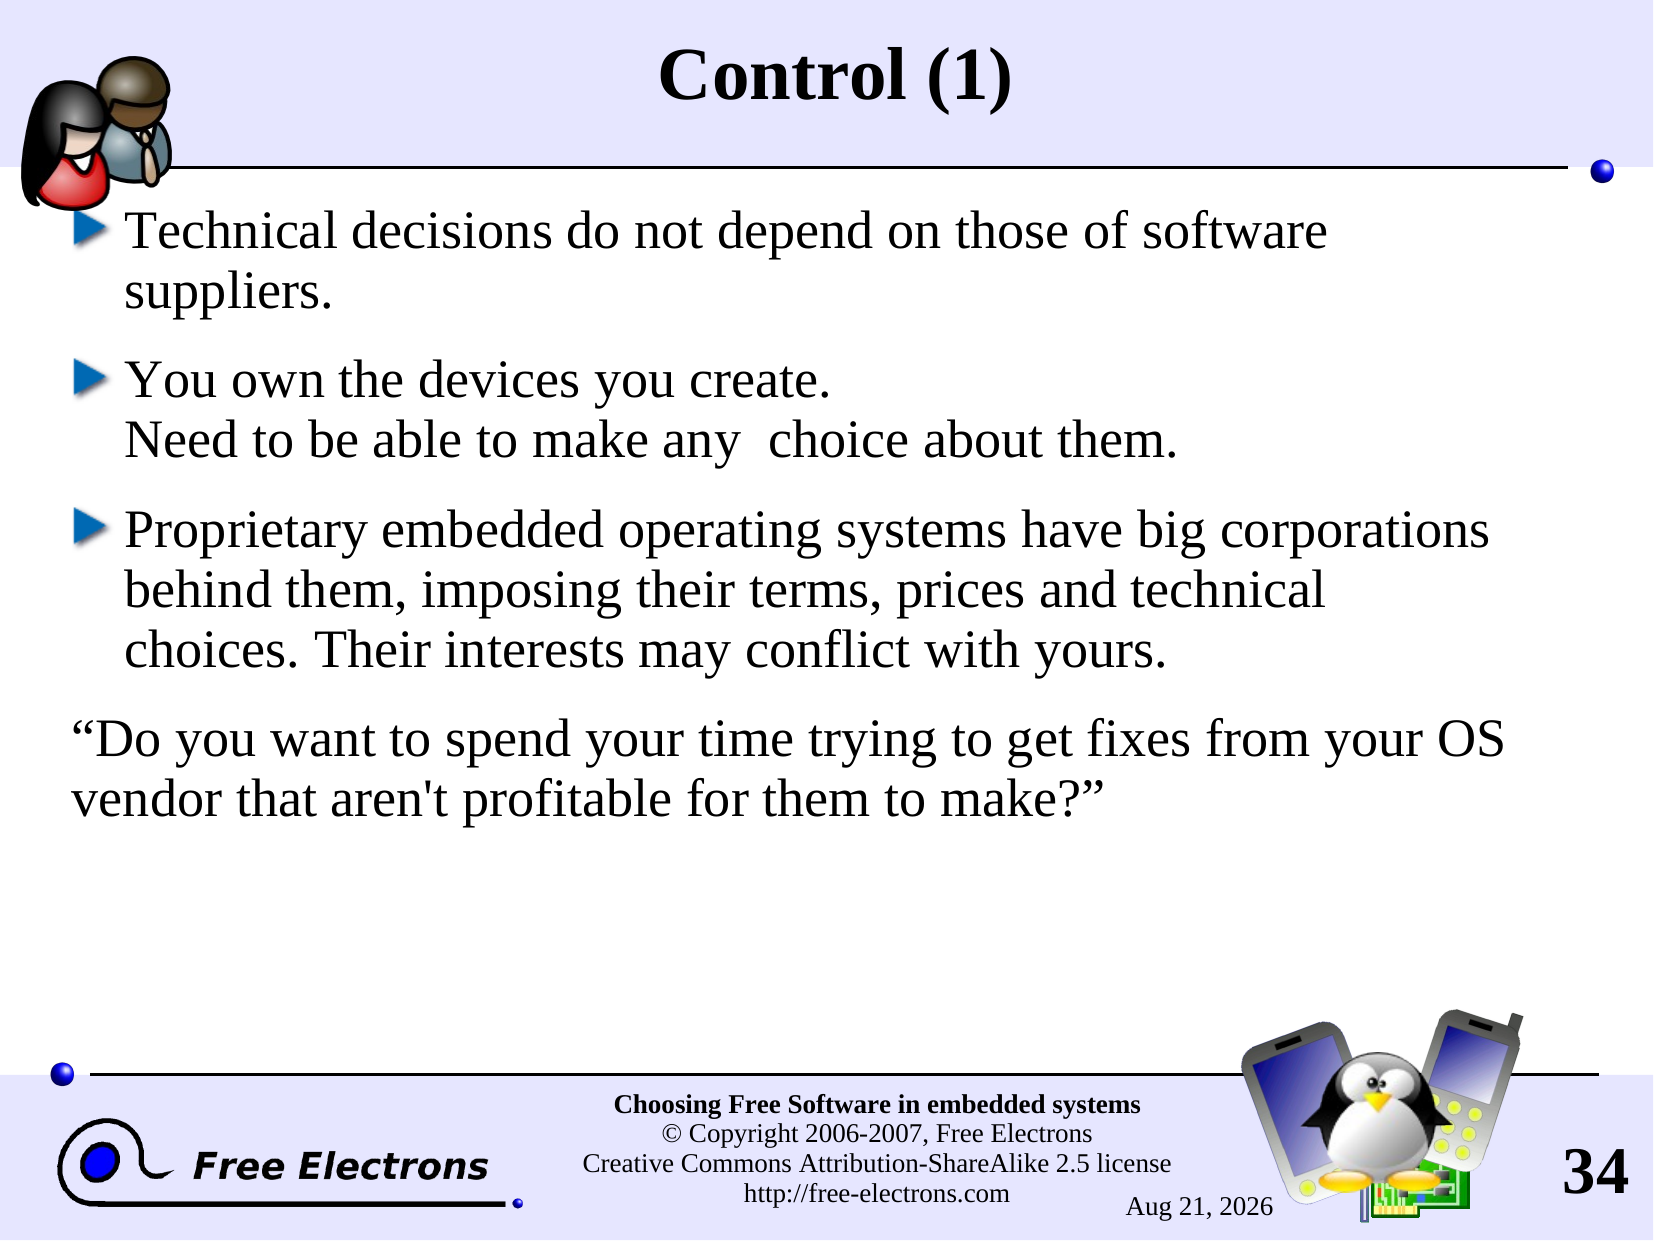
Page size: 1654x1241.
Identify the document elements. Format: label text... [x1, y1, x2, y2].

picture [21, 56, 172, 211]
title Control (1) [33, 25, 1604, 124]
picture [1225, 1007, 1538, 1240]
list Technical decisions do not depend on those of software suppliers. You own the devices you create. Need to be able to make any choice about them. Proprietary embedded operating systems have big corporations behind them, imposing their terms, prices and technical choices. Their interests may conflict with yours. “Do you want to spend your time trying to get fixes from your OS vendor that aren't profitable for them to make?” [53, 199, 1516, 1050]
picture [50, 1107, 527, 1216]
